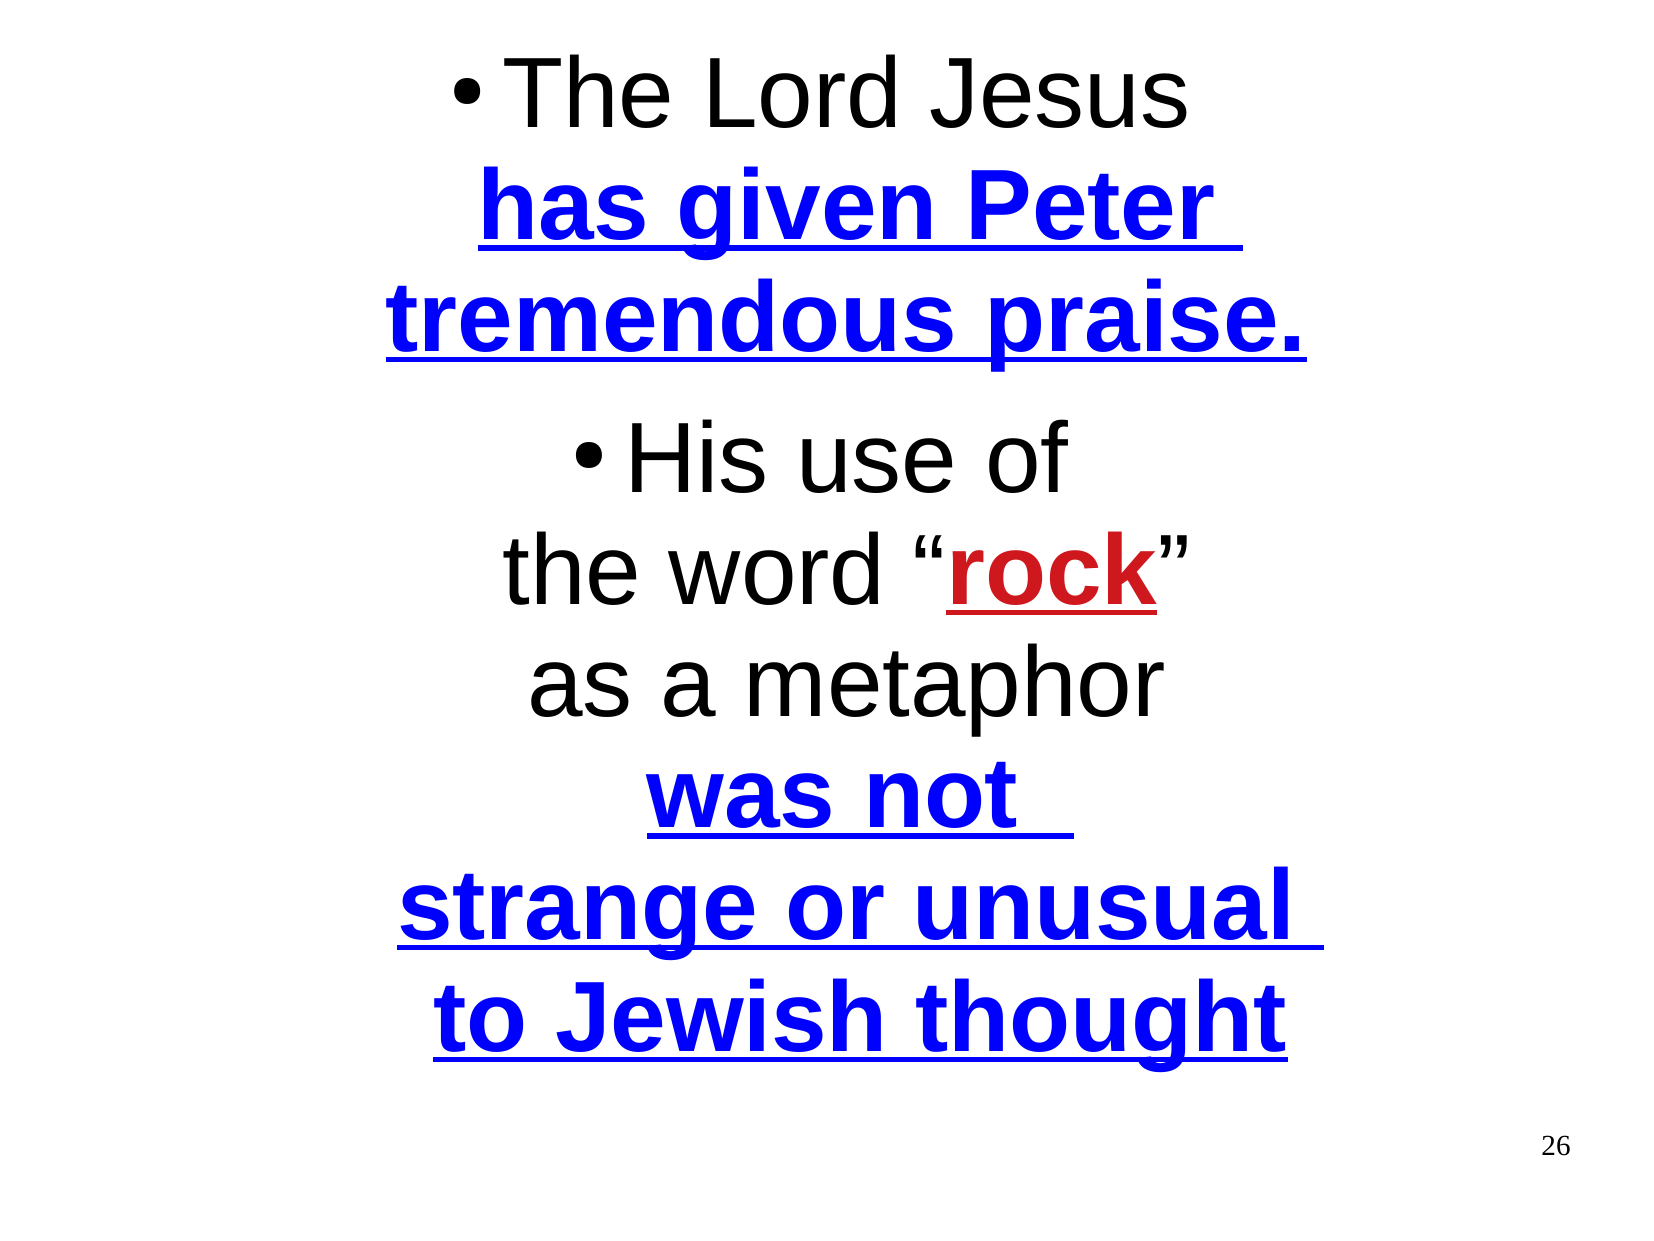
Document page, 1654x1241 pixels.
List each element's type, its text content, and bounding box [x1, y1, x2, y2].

list The Lord Jesus has given Peter tremendous praise. His use of the word “rock” as a metaphor was not strange or unusual to Jewish thought [37, 37, 1613, 1238]
